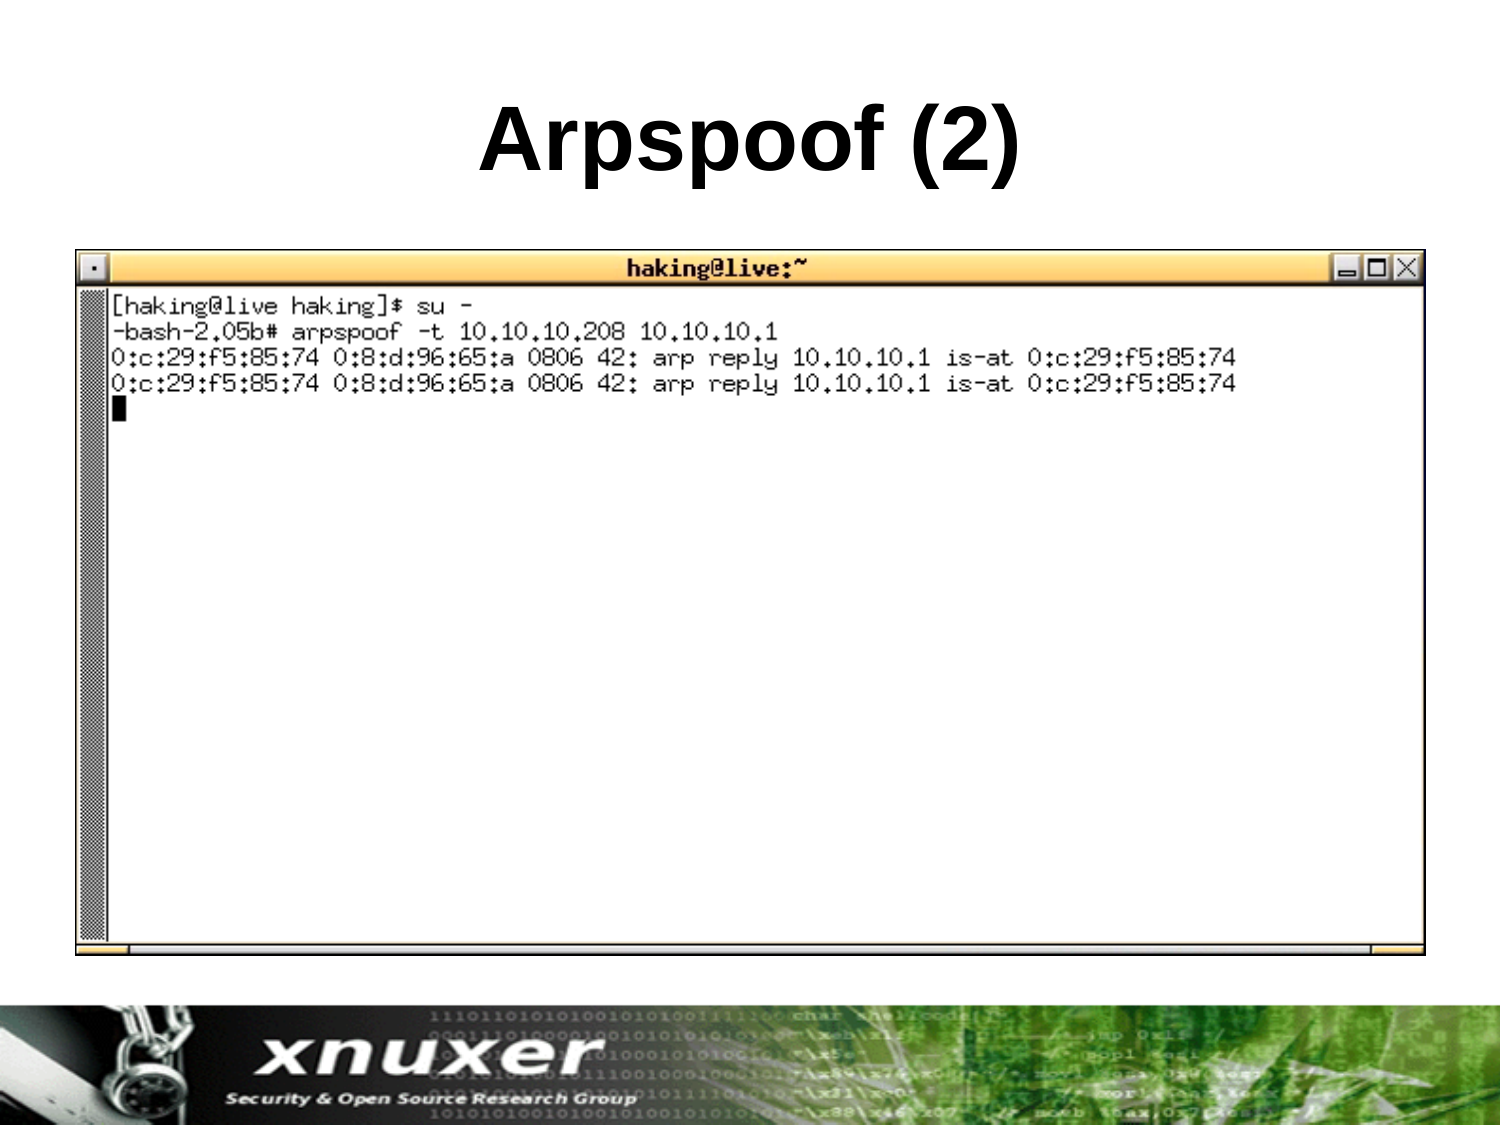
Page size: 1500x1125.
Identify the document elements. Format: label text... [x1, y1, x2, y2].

picture [0, 0, 1500, 1125]
title Arpspoof (2) [75, 45, 1426, 233]
